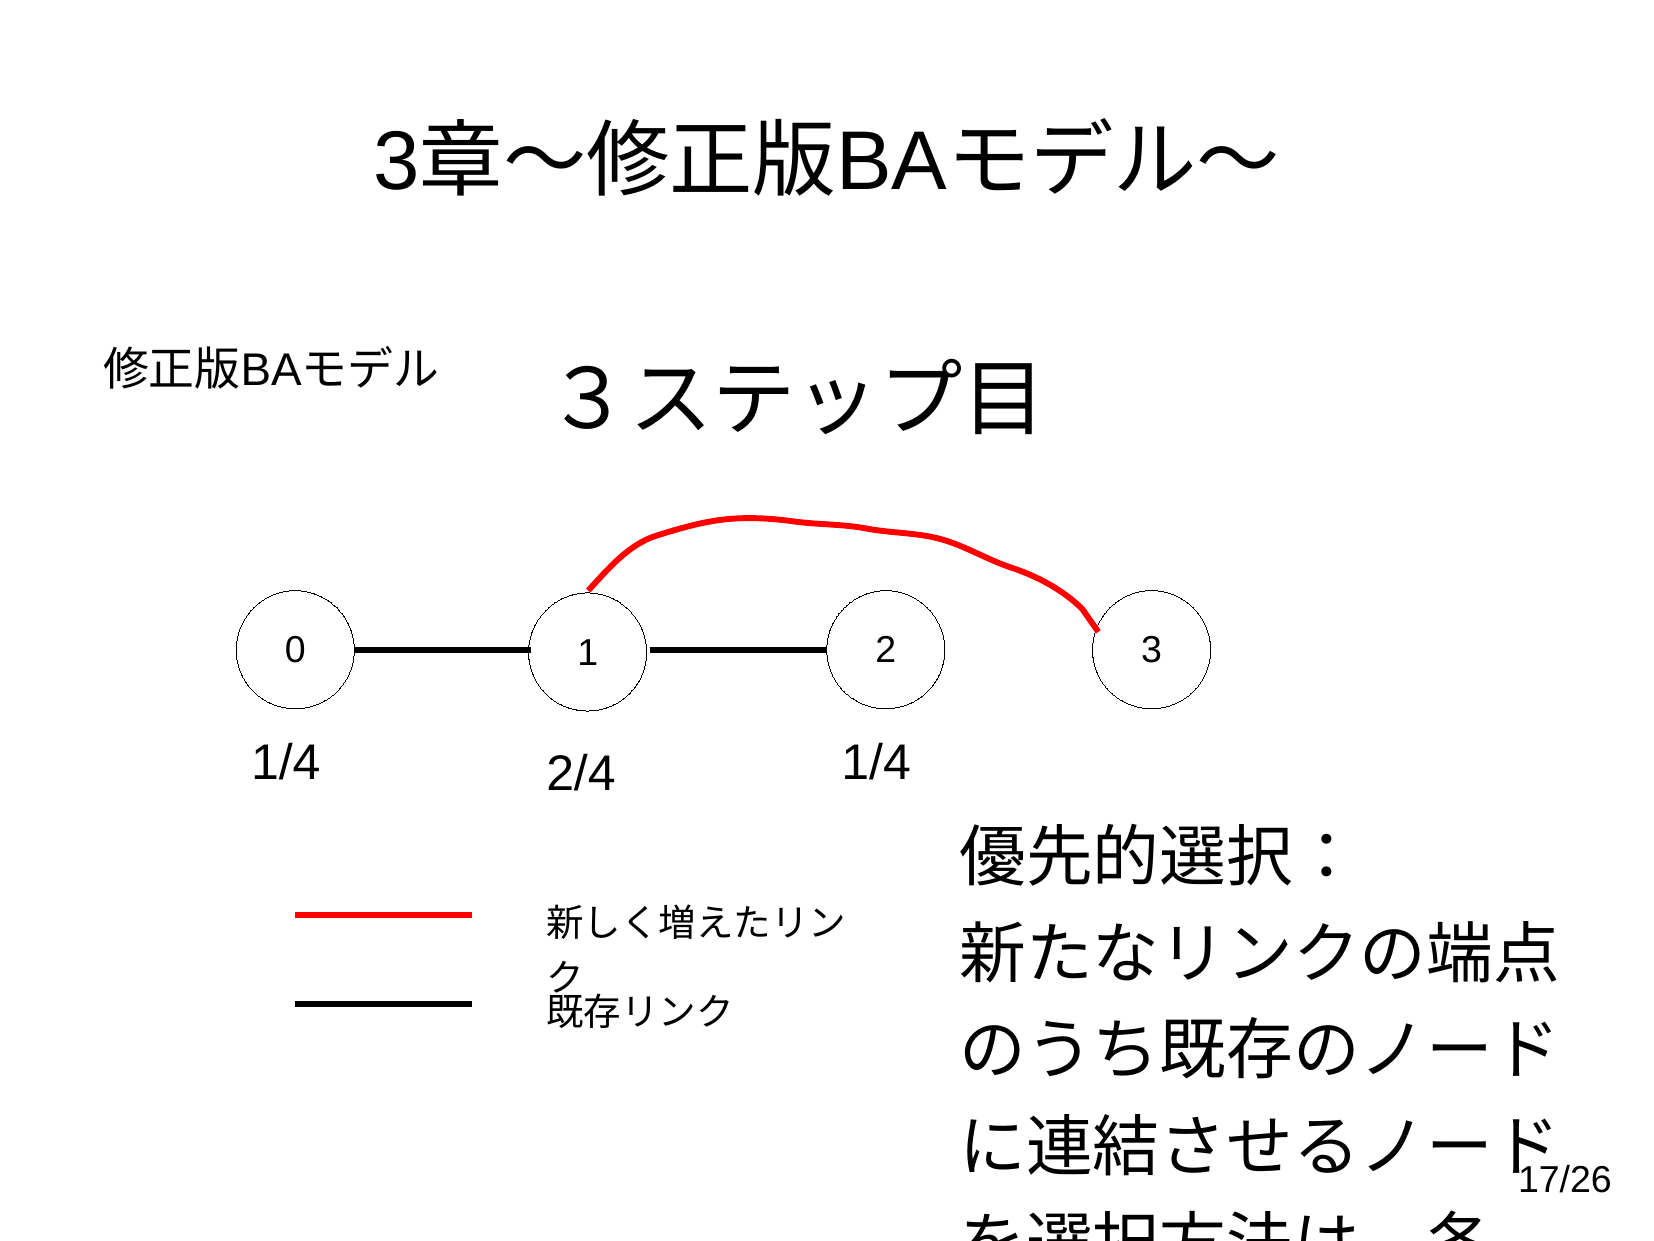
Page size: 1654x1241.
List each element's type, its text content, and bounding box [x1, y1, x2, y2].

text_box ３ステップ目 [531, 324, 1123, 423]
text_box 修正版BAモデル [88, 324, 502, 414]
text_box 新しく増えたリンク [531, 885, 886, 945]
text_box 既存リンク [531, 974, 886, 1034]
title 3章～修正版BAモデル～ [82, 49, 1571, 257]
text_box 1/4 [826, 726, 975, 798]
text_box 17/26 [1503, 1151, 1627, 1211]
text_box 1/4 [236, 726, 384, 798]
text_box 3 [1092, 590, 1211, 709]
text_box 1 [528, 592, 647, 712]
text_box 2 [826, 590, 945, 709]
text_box 2/4 [531, 738, 680, 809]
text_box 優先的選択： 新たなリンクの端点のうち既存のノードに連結させるノードを選択方法は、各ノードの次数に比例する。 [944, 795, 1625, 1211]
text_box 0 [236, 590, 355, 709]
